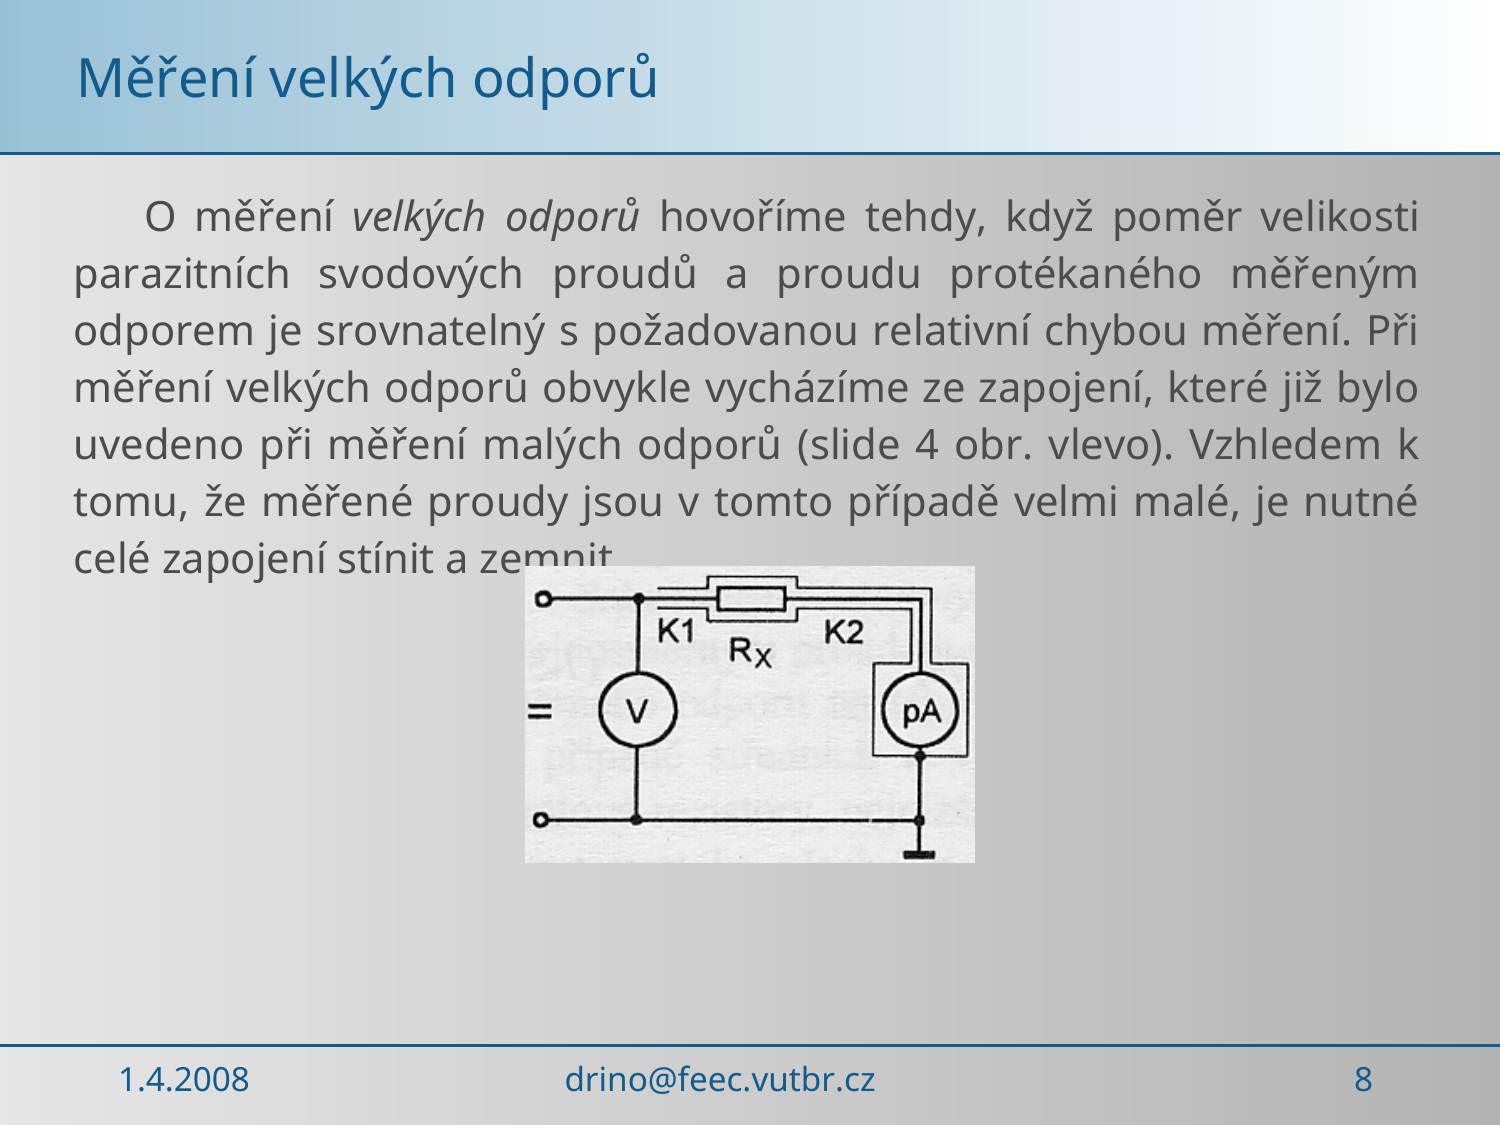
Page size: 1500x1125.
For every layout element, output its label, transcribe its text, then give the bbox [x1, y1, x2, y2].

text_box 17 [1075, 1049, 1388, 1125]
text_box drino@feec.vutbr.cz [454, 1049, 987, 1125]
text_box O měření velkých odporů hovoříme tehdy, když poměr velikosti parazitních svodových proudů a proudu protékaného měřeným odporem je srovnatelný s požadovanou relativní chybou měření. Při měření velkých odporů obvykle vycházíme ze zapojení, které již bylo uvedeno při měření malých odporů (slide 4 obr. vlevo). Vzhledem k tomu, že měřené proudy jsou v tomto případě velmi malé, je nutné celé zapojení stínit a zemnit. [59, 178, 1442, 594]
title Měření velkých odporů [0, 0, 1500, 152]
text_box 1.4.2008 [103, 1049, 432, 1125]
picture [525, 566, 975, 863]
